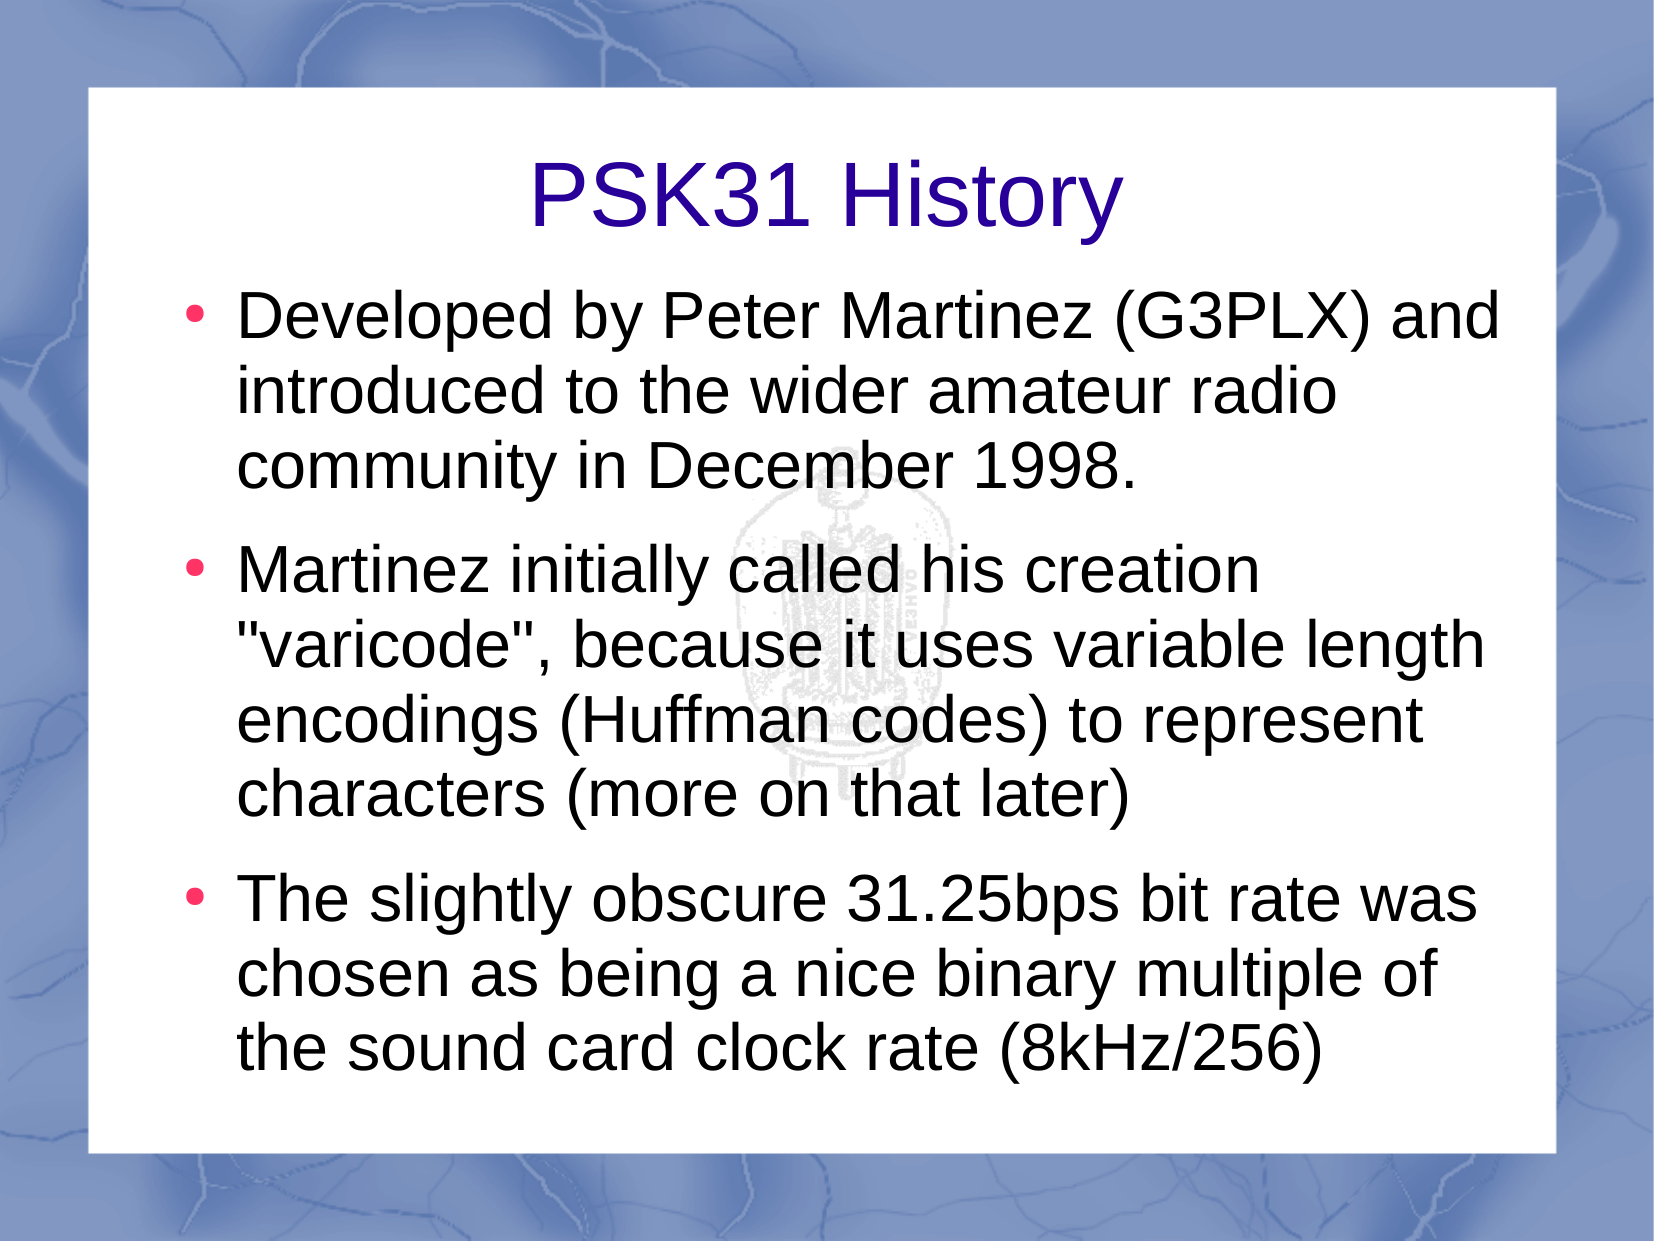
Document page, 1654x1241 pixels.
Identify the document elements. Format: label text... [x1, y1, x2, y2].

title PSK31 History [118, 98, 1536, 291]
picture [0, 0, 1654, 1241]
list Developed by Peter Martinez (G3PLX) and introduced to the wider amateur radio community in December 1998. Martinez initially called his creation "varicode", because it uses variable length encodings (Huffman codes) to represent characters (more on that later) The slightly obscure 31.25bps bit rate was chosen as being a nice binary multiple of the sound card clock rate (8kHz/256) [147, 278, 1506, 1083]
